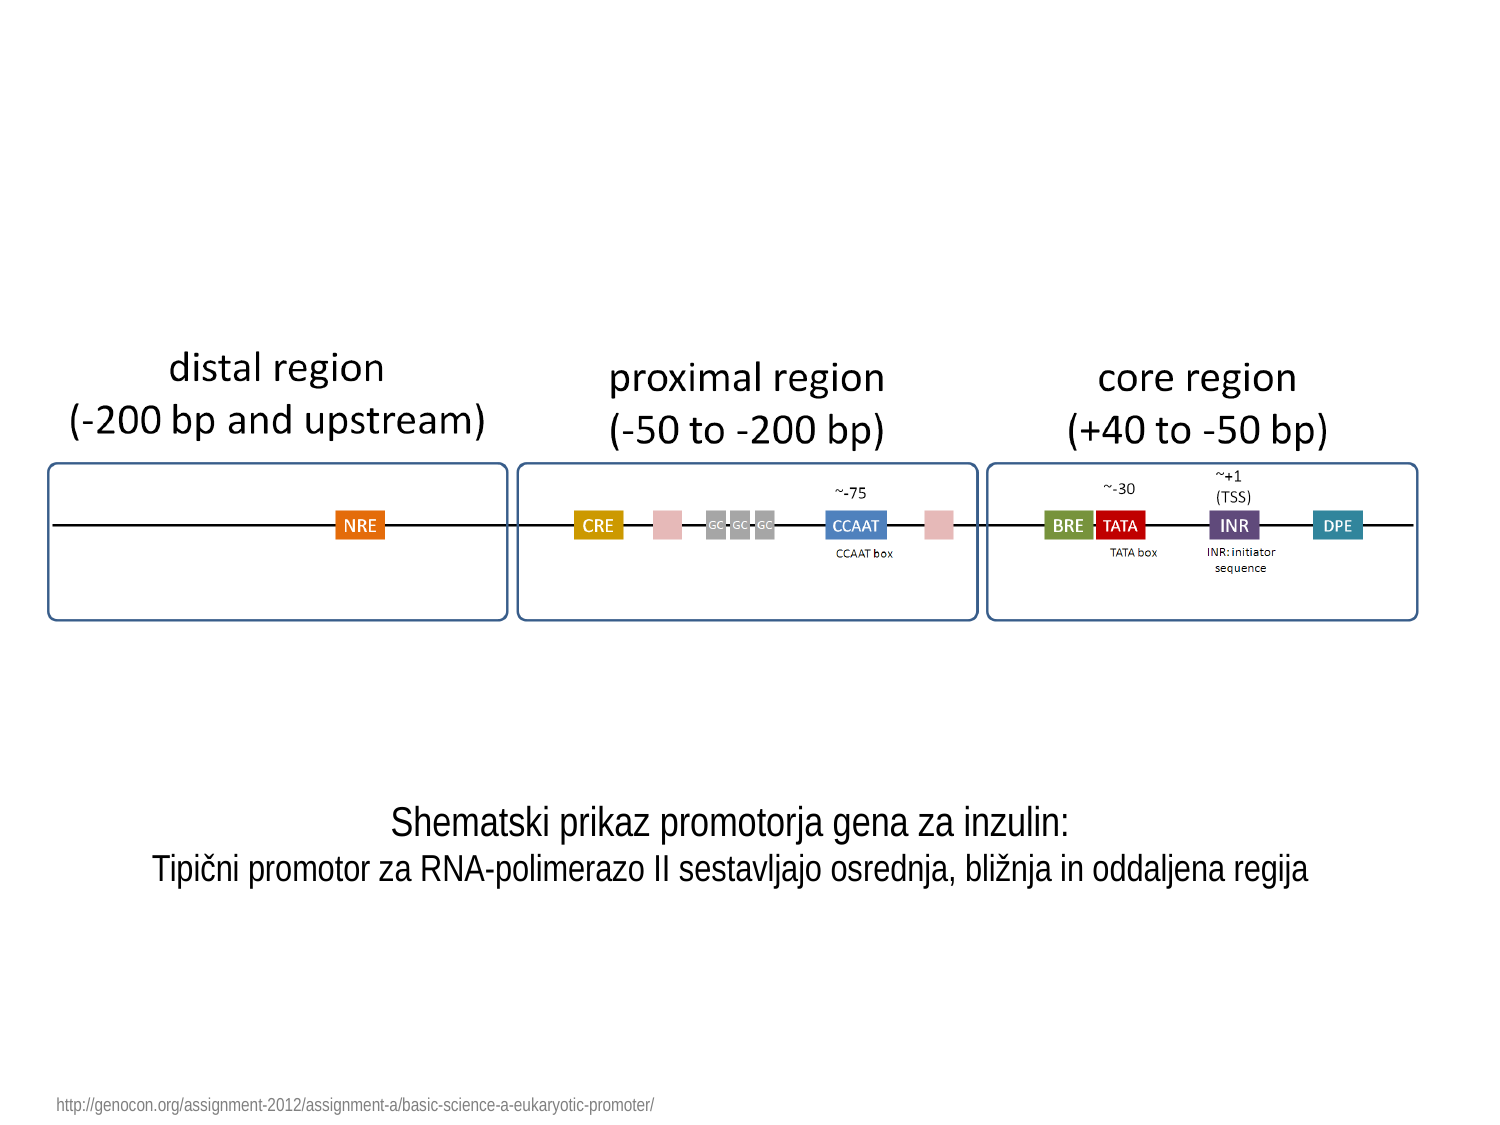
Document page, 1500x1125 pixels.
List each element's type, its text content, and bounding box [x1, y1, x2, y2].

text_box http://genocon.org/assignment-2012/assignment-a/basic-science-a-eukaryotic-promoter/ [41, 1085, 792, 1123]
picture [41, 326, 1419, 622]
text_box Shematski prikaz promotorja gena za inzulin: Tipični promotor za RNA-polimerazo II sestavljajo osrednja, bližnja in oddaljena regija [136, 786, 1324, 897]
